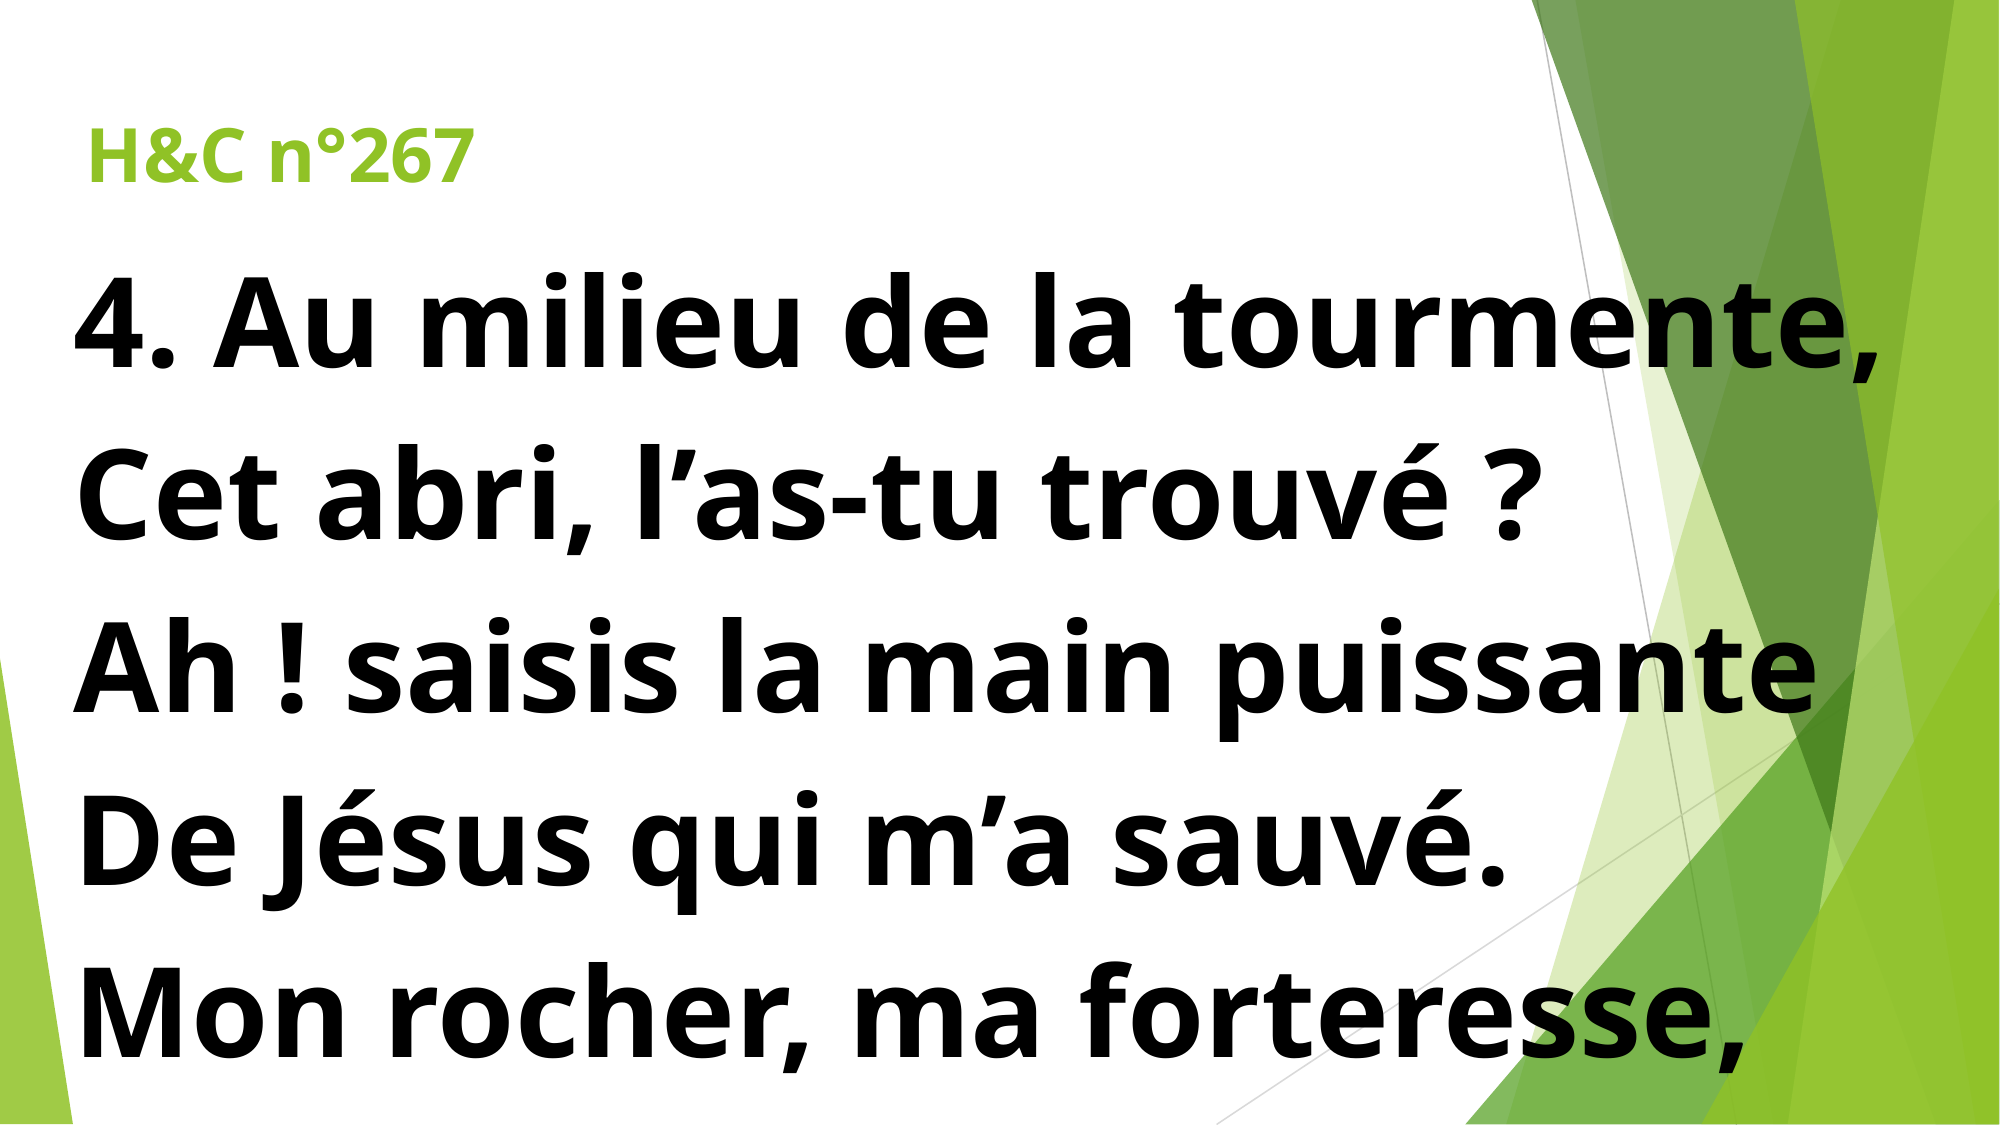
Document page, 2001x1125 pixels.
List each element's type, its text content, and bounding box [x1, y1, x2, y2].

text_box 4. Au milieu de la tourmente, Cet abri, l’as-tu trouvé ? Ah ! saisis la main puissante De Jésus qui m’a sauvé. Mon rocher, ma forteresse, etc. [59, 212, 1961, 1074]
text_box H&C n°267 [70, 99, 1522, 212]
